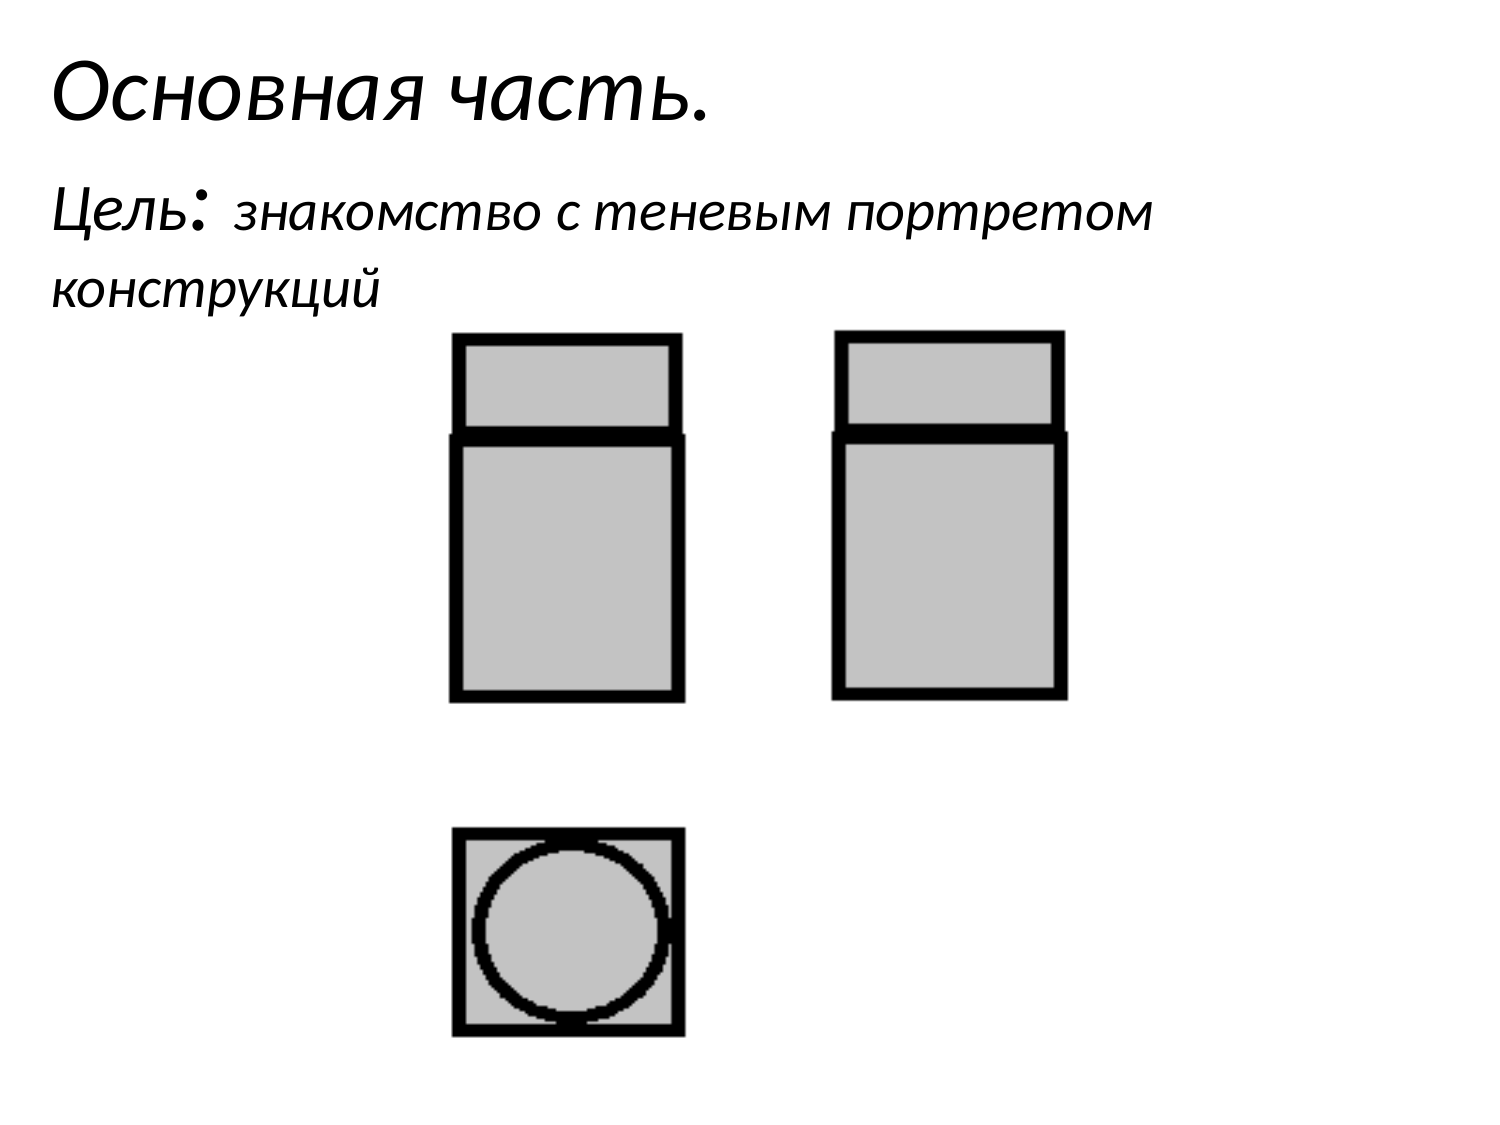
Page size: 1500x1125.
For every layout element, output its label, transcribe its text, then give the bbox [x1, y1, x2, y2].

title Основная часть. Цель: знакомство с теневым портретом конструкций [35, 21, 1477, 319]
picture [391, 295, 1111, 1087]
